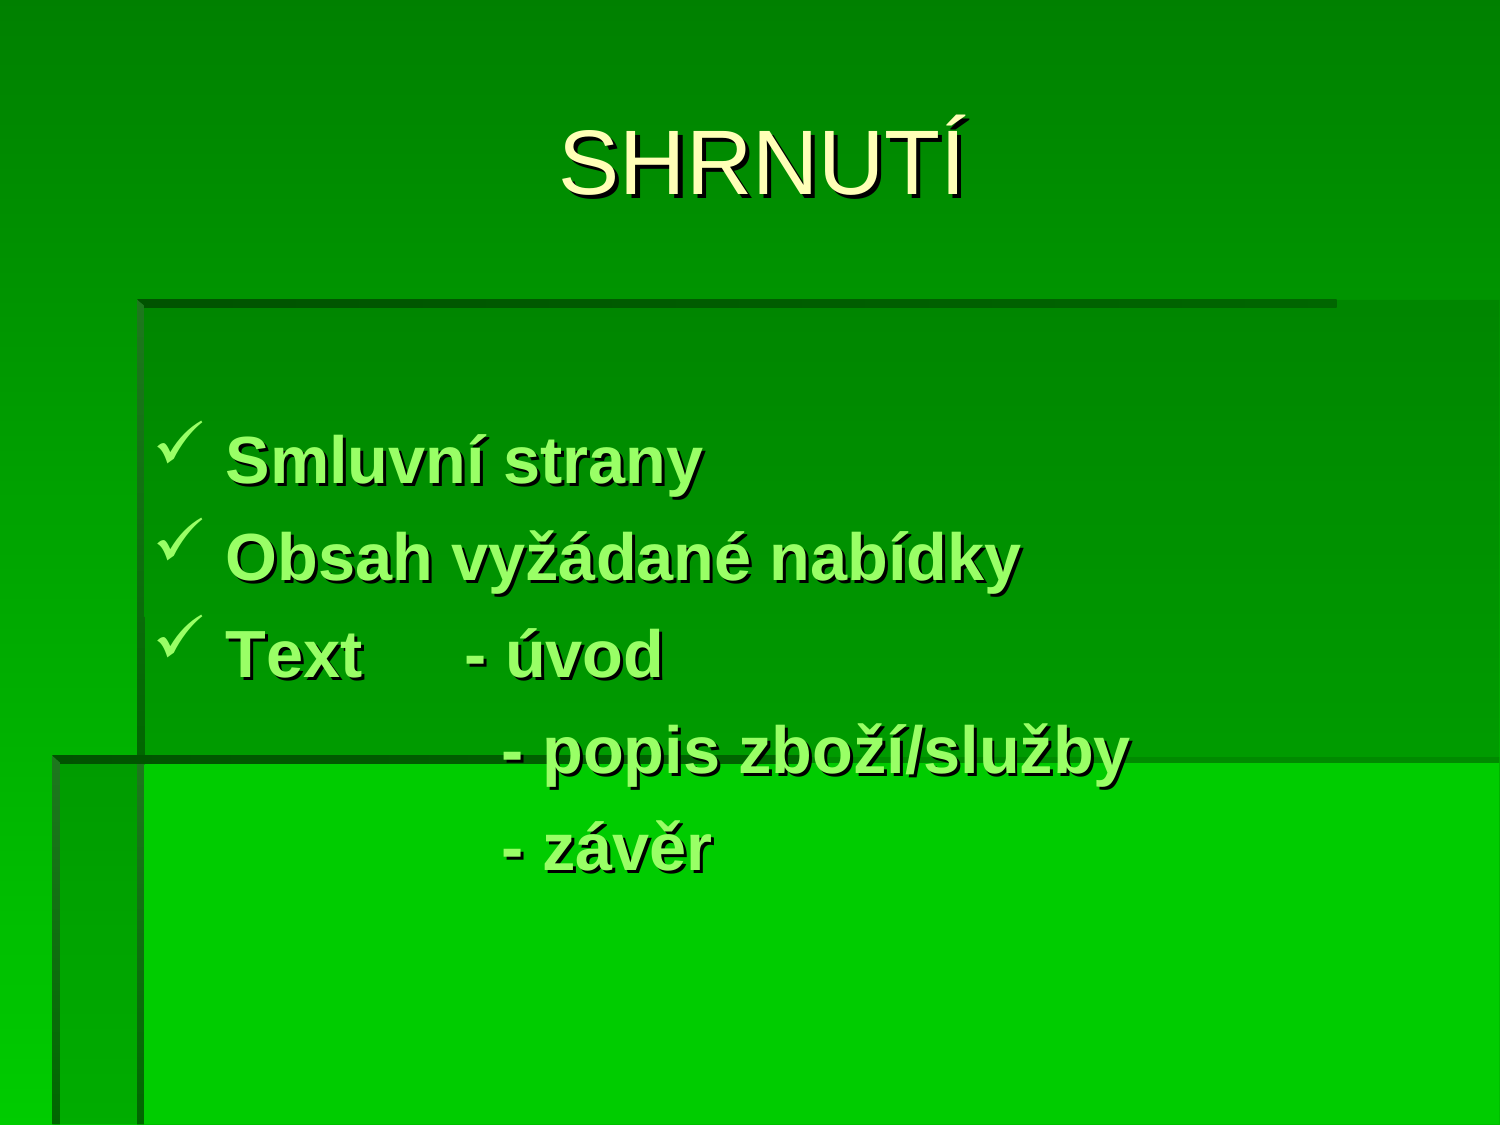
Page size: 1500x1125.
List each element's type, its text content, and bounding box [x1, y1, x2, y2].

list Smluvní strany Obsah vyžádané nabídky Text - úvod - popis zboží/služby - závěr [137, 312, 1451, 1000]
title SHRNUTÍ [75, 40, 1451, 276]
